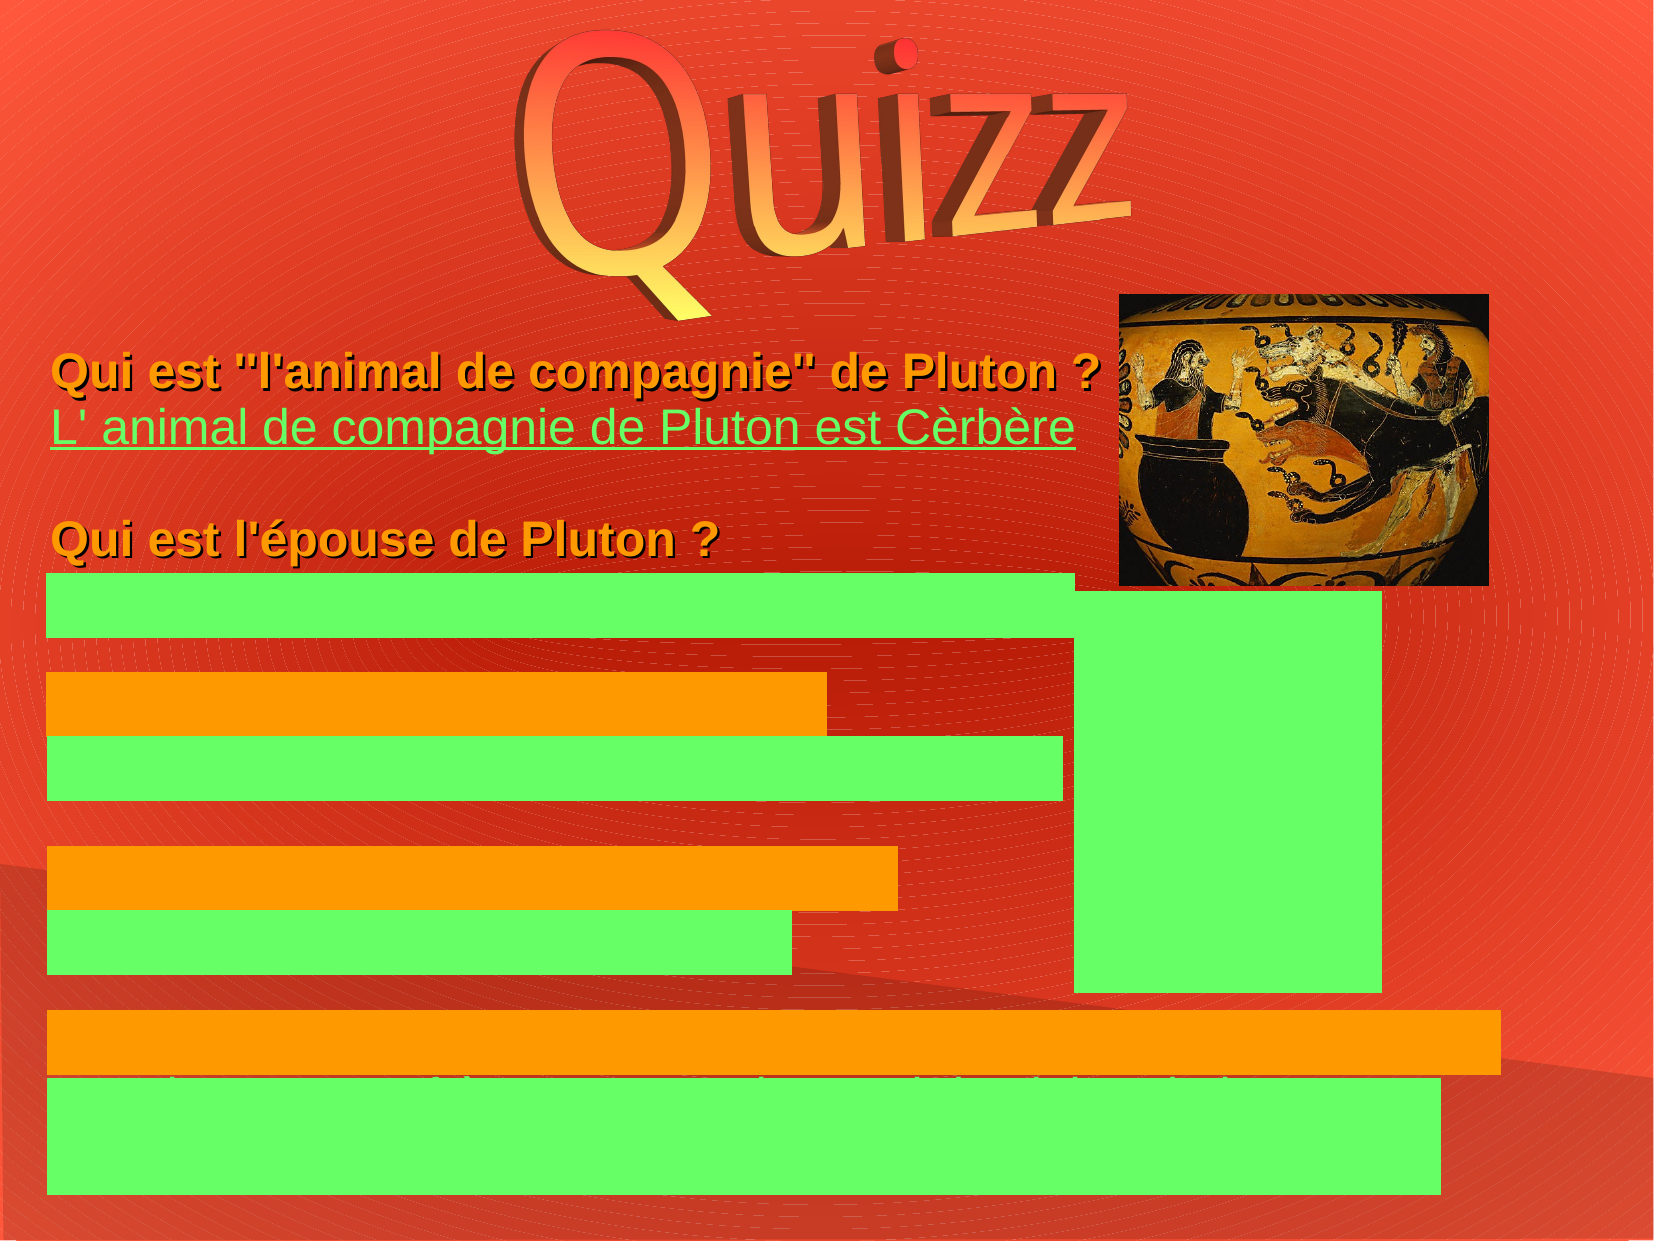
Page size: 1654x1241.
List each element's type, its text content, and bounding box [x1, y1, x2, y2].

text_box [47, 846, 898, 975]
title [82, 72, 627, 278]
title [552, 72, 672, 250]
picture [1119, 294, 1489, 586]
text_box [47, 1010, 1501, 1075]
text_box [46, 573, 1382, 993]
text_box Qui est ''l'animal de compagnie'' de Pluton ? L' animal de compagnie de Pluton est Cèrbère Qui est l'épouse de Pluton ? C' est Proserpine qui est la femme de pluton . Qui sont les parents de Pluton ? Les parents de Pluton sont Saturne et Rhéa . Comment est appelé Pluton en grec ? Pluton est appelé Hadès en grec. Qui sont ses deux autres frères qui sont rois d'un royaume ? Ses deux autres frères sont Jupiter : roi du ciel et de la terre et Neptune : roi des mers et des océans . [35, 336, 1630, 1195]
title [663, 72, 1571, 278]
text_box [47, 1078, 1441, 1195]
text_box [46, 672, 1063, 801]
